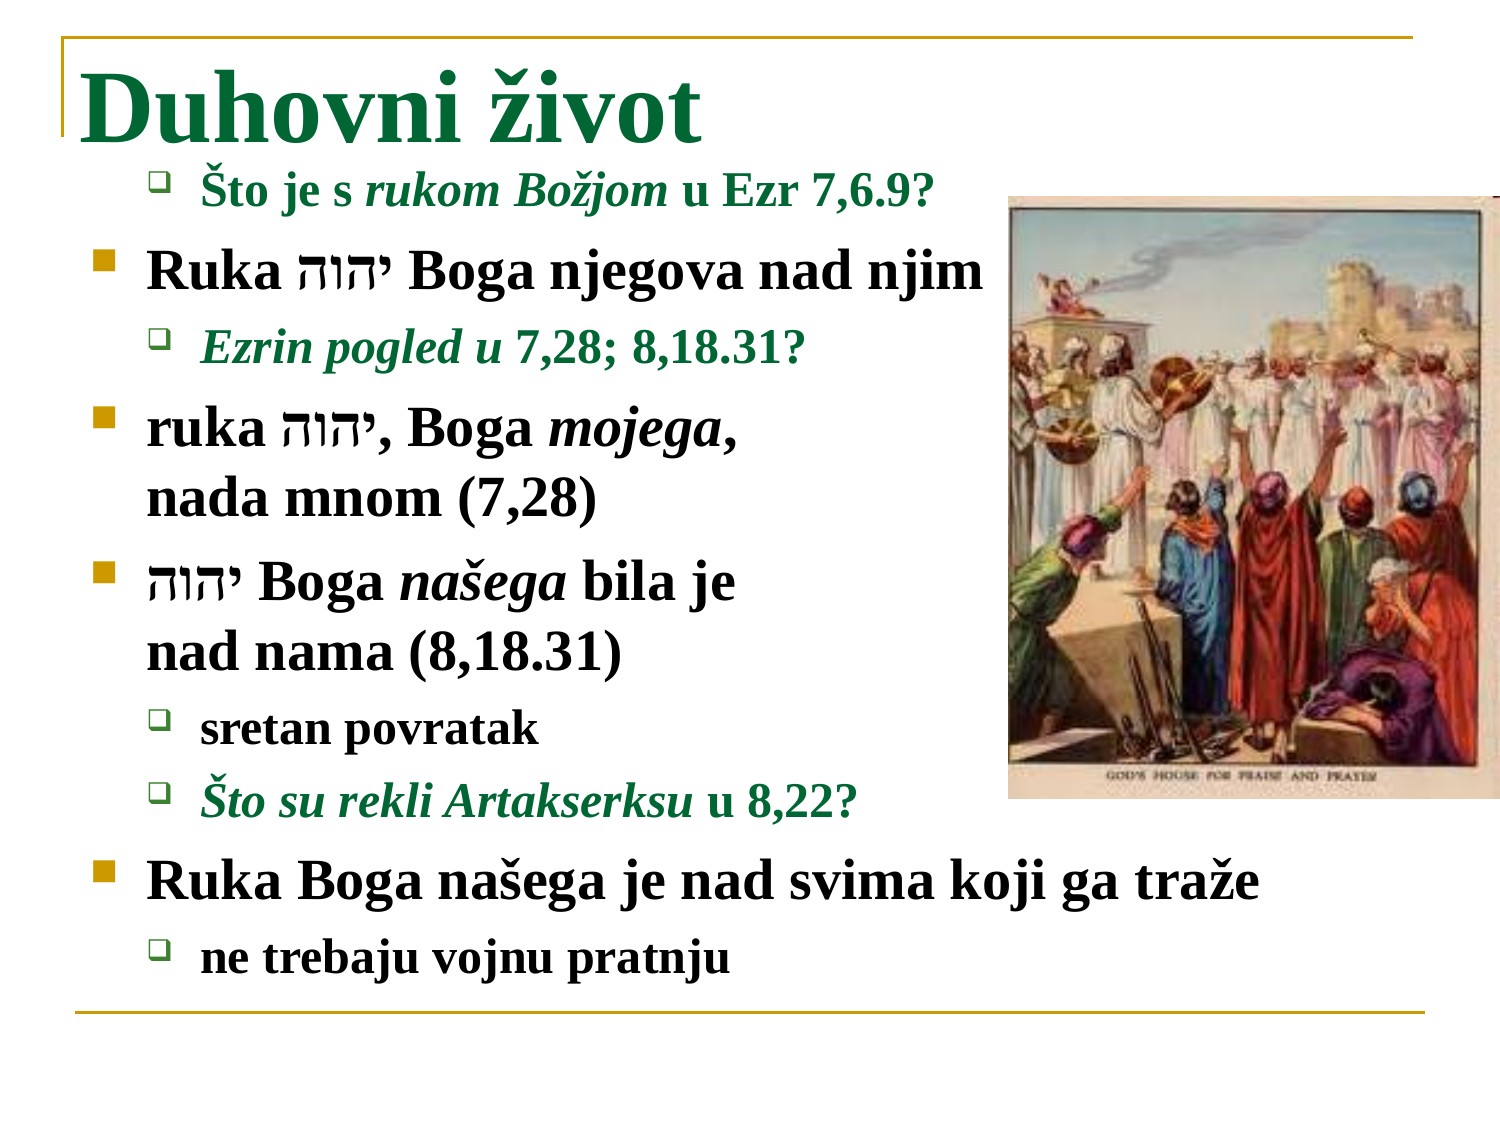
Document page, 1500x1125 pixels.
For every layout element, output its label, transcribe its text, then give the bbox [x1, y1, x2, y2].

title Duhovni život [64, 31, 1415, 218]
list Što je s rukom Božjom u Ezr 7,6.9? Ruka יהוה Boga njegova nad njim Ezrin pogled u 7,28; 8,18.31? ruka יהוה, Boga mojega, nada mnom (7,28) יהוה Boga našega bila je nad nama (8,18.31) sretan povratak Što su rekli Artakserksu u 8,22? Ruka Boga našega je nad svima koji ga traže ne trebaju vojnu pratnju [75, 148, 1426, 1012]
picture [1008, 196, 1500, 799]
